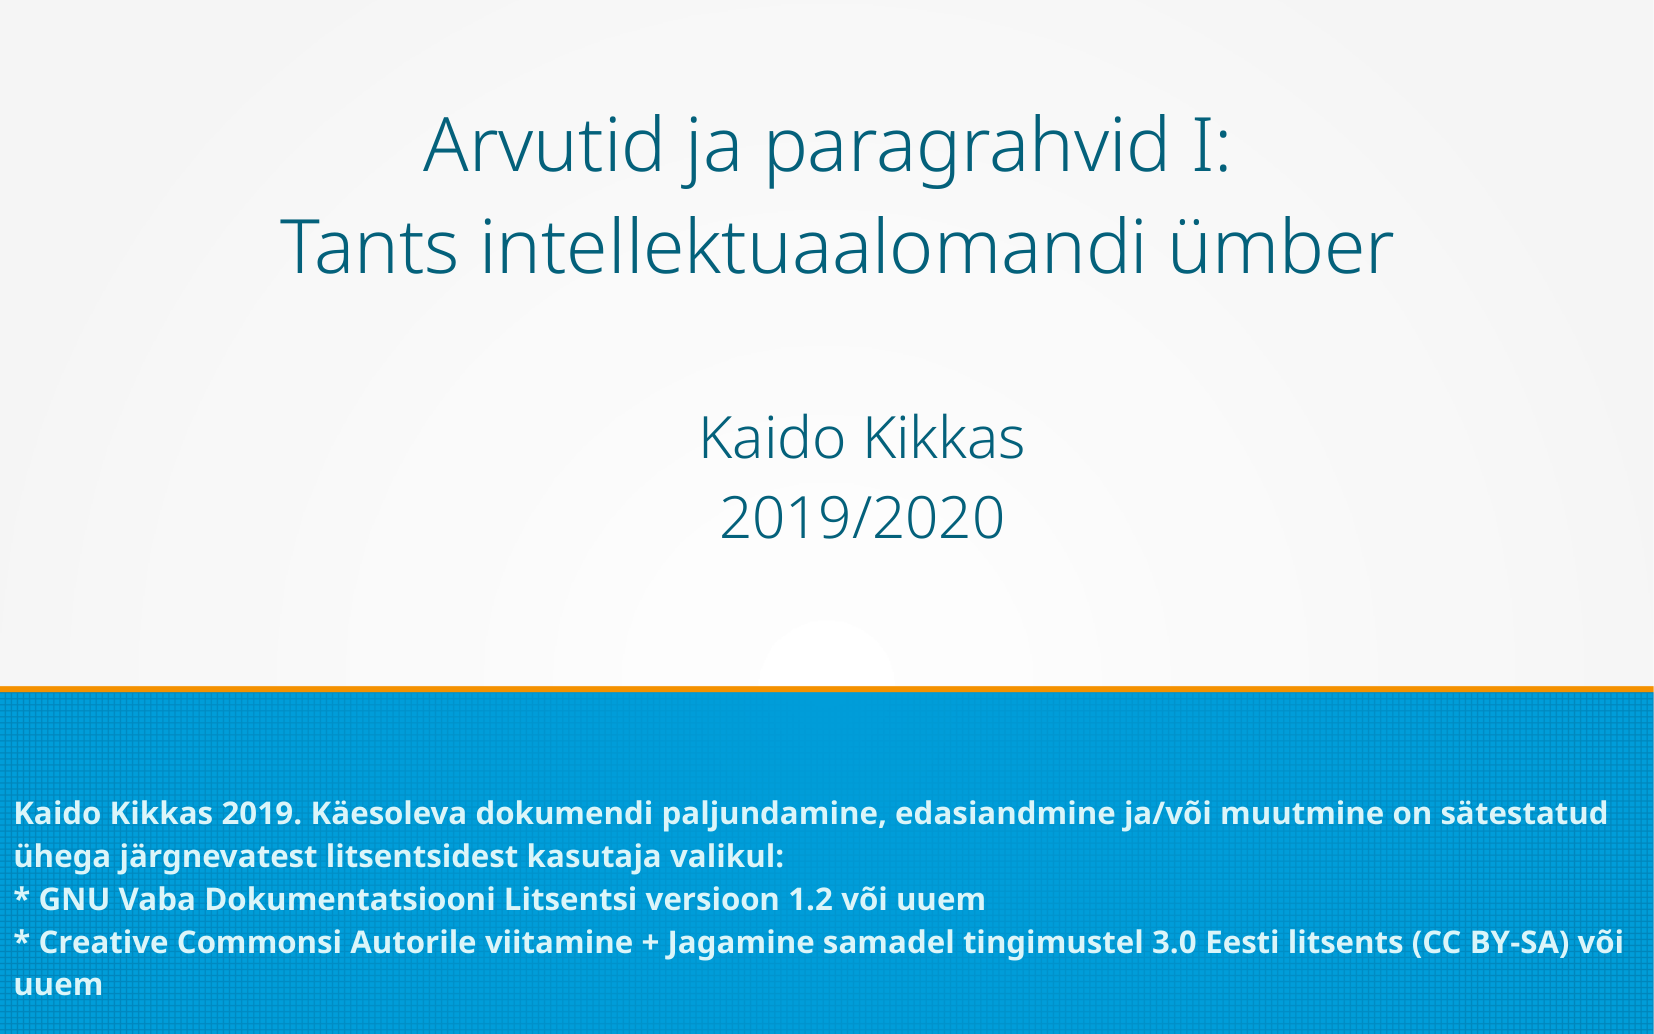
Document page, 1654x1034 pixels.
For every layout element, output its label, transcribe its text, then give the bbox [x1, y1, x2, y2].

title Kaido Kikkas 2019/2020 [342, 344, 1382, 556]
picture [0, 0, 1654, 692]
subtitle Kaido Kikkas 2019. Käesoleva dokumendi paljundamine, edasiandmine ja/või muutmine on sätestatud ühega järgnevatest litsentsidest kasutaja valikul: * GNU Vaba Dokumentatsiooni Litsentsi versioon 1.2 või uuem * Creative Commonsi Autorile viitamine + Jagamine samadel tingimustel 3.0 Eesti litsents (CC BY-SA) või uuem [13, 791, 1630, 1004]
title Arvutid ja paragrahvid I: Tants intellektuaalomandi ümber [70, 37, 1607, 296]
